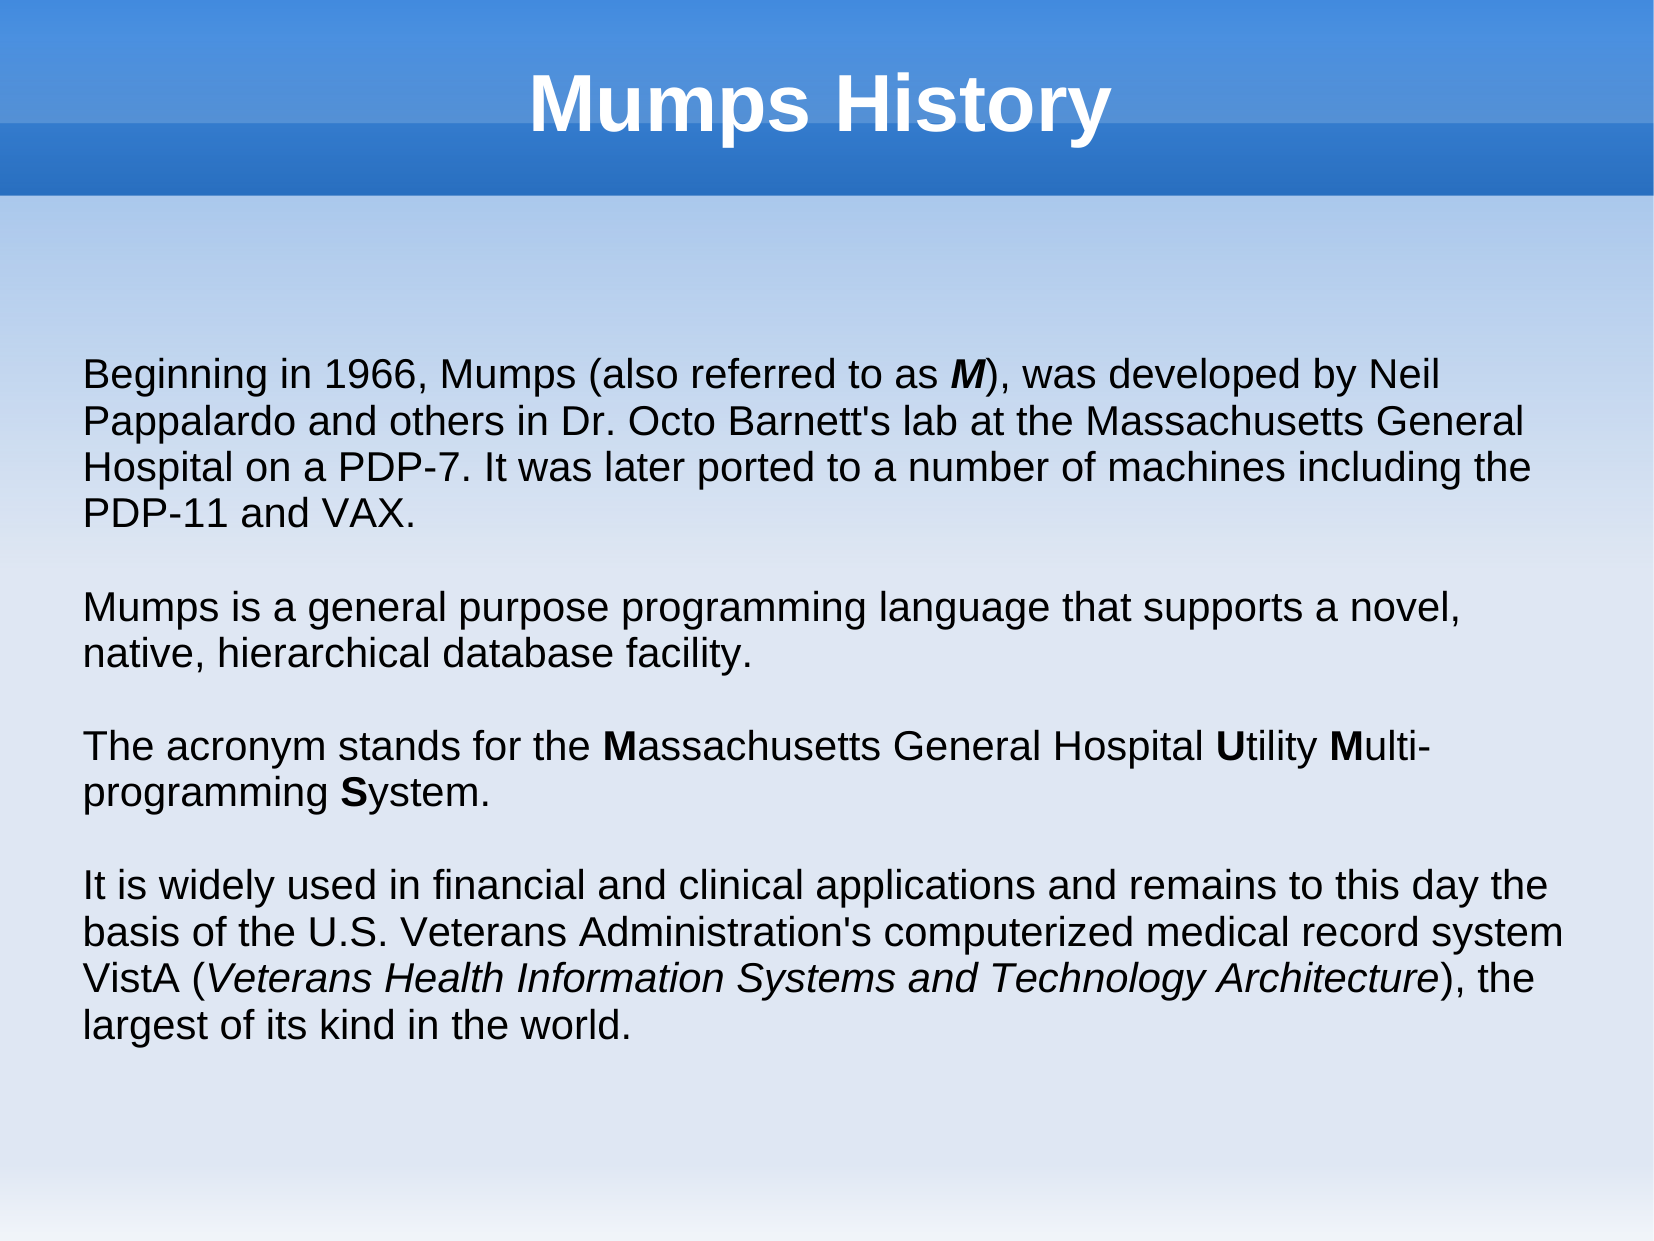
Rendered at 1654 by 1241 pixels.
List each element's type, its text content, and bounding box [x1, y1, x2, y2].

picture [0, 0, 1654, 1241]
title Mumps History [76, 0, 1565, 208]
subtitle Beginning in 1966, Mumps (also referred to as M), was developed by Neil Pappalardo and others in Dr. Octo Barnett's lab at the Massachusetts General Hospital on a PDP-7. It was later ported to a number of machines including the PDP-11 and VAX. Mumps is a general purpose programming language that supports a novel, native, hierarchical database facility. The acronym stands for the Massachusetts General Hospital Utility Multi-programming System. It is widely used in financial and clinical applications and remains to this day the basis of the U.S. Veterans Administration's computerized medical record system VistA (Veterans Health Information Systems and Technology Architecture), the largest of its kind in the world. [82, 290, 1571, 1109]
